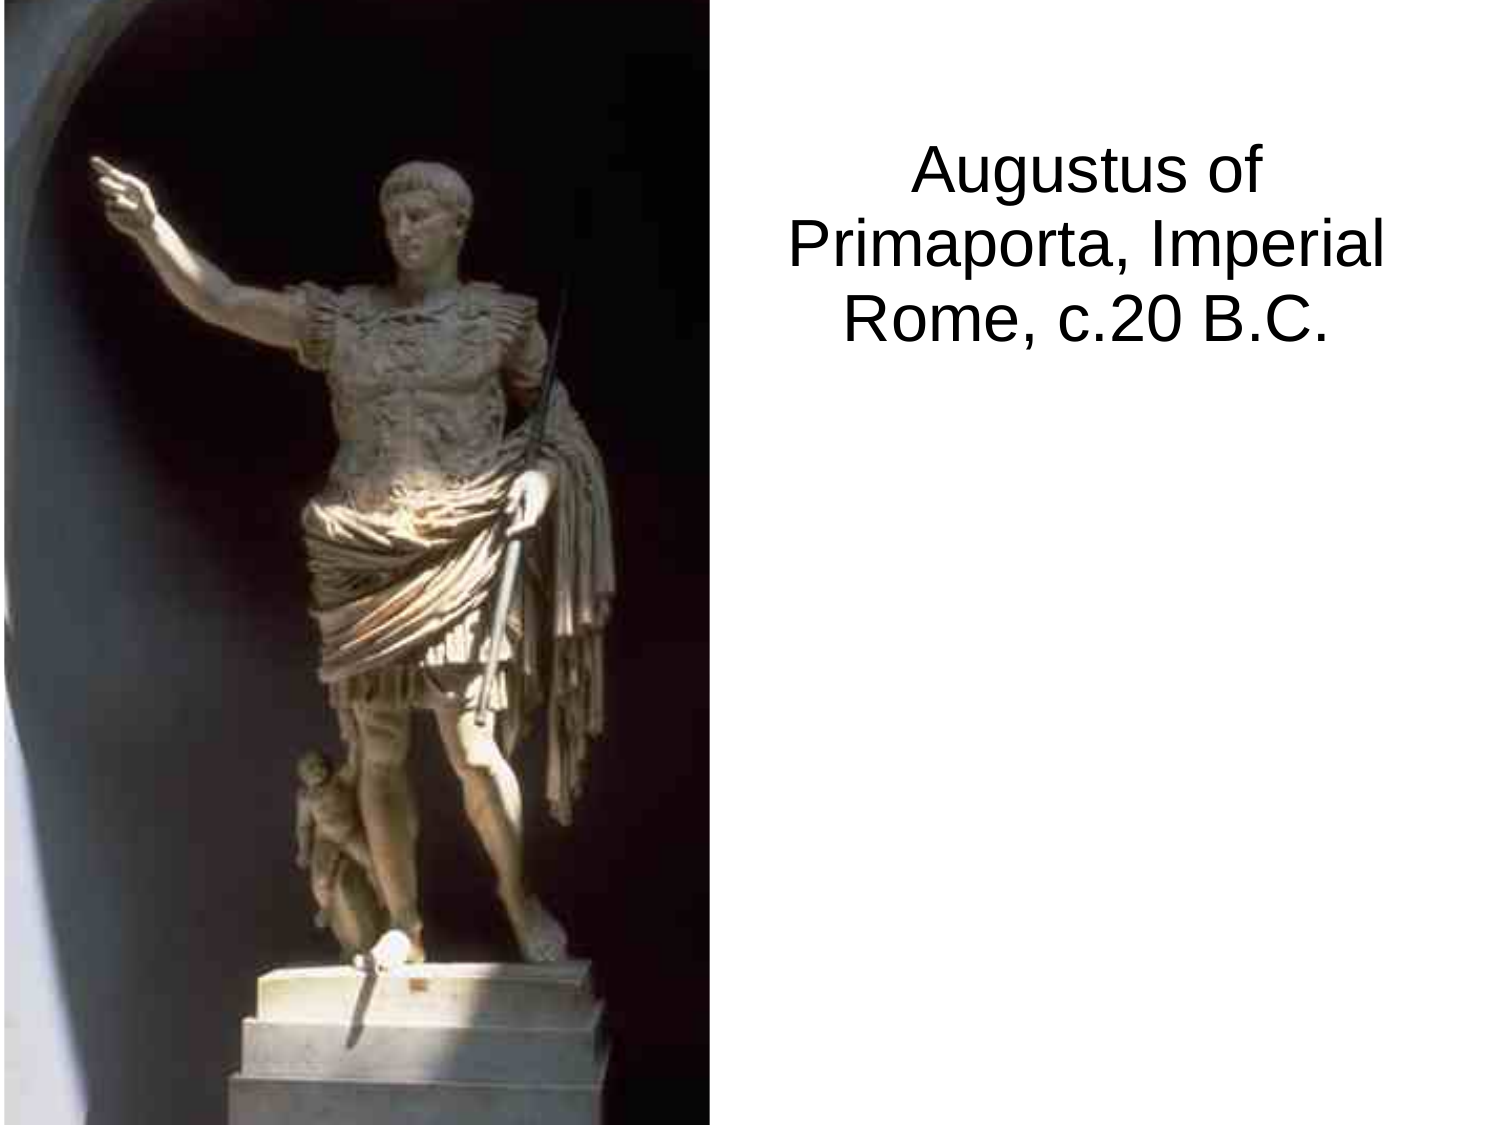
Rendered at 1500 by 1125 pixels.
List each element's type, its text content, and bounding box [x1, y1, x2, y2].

title Augustus of Primaporta, Imperial Rome, c.20 B.C. [750, 12, 1426, 475]
picture [4, 0, 710, 1125]
